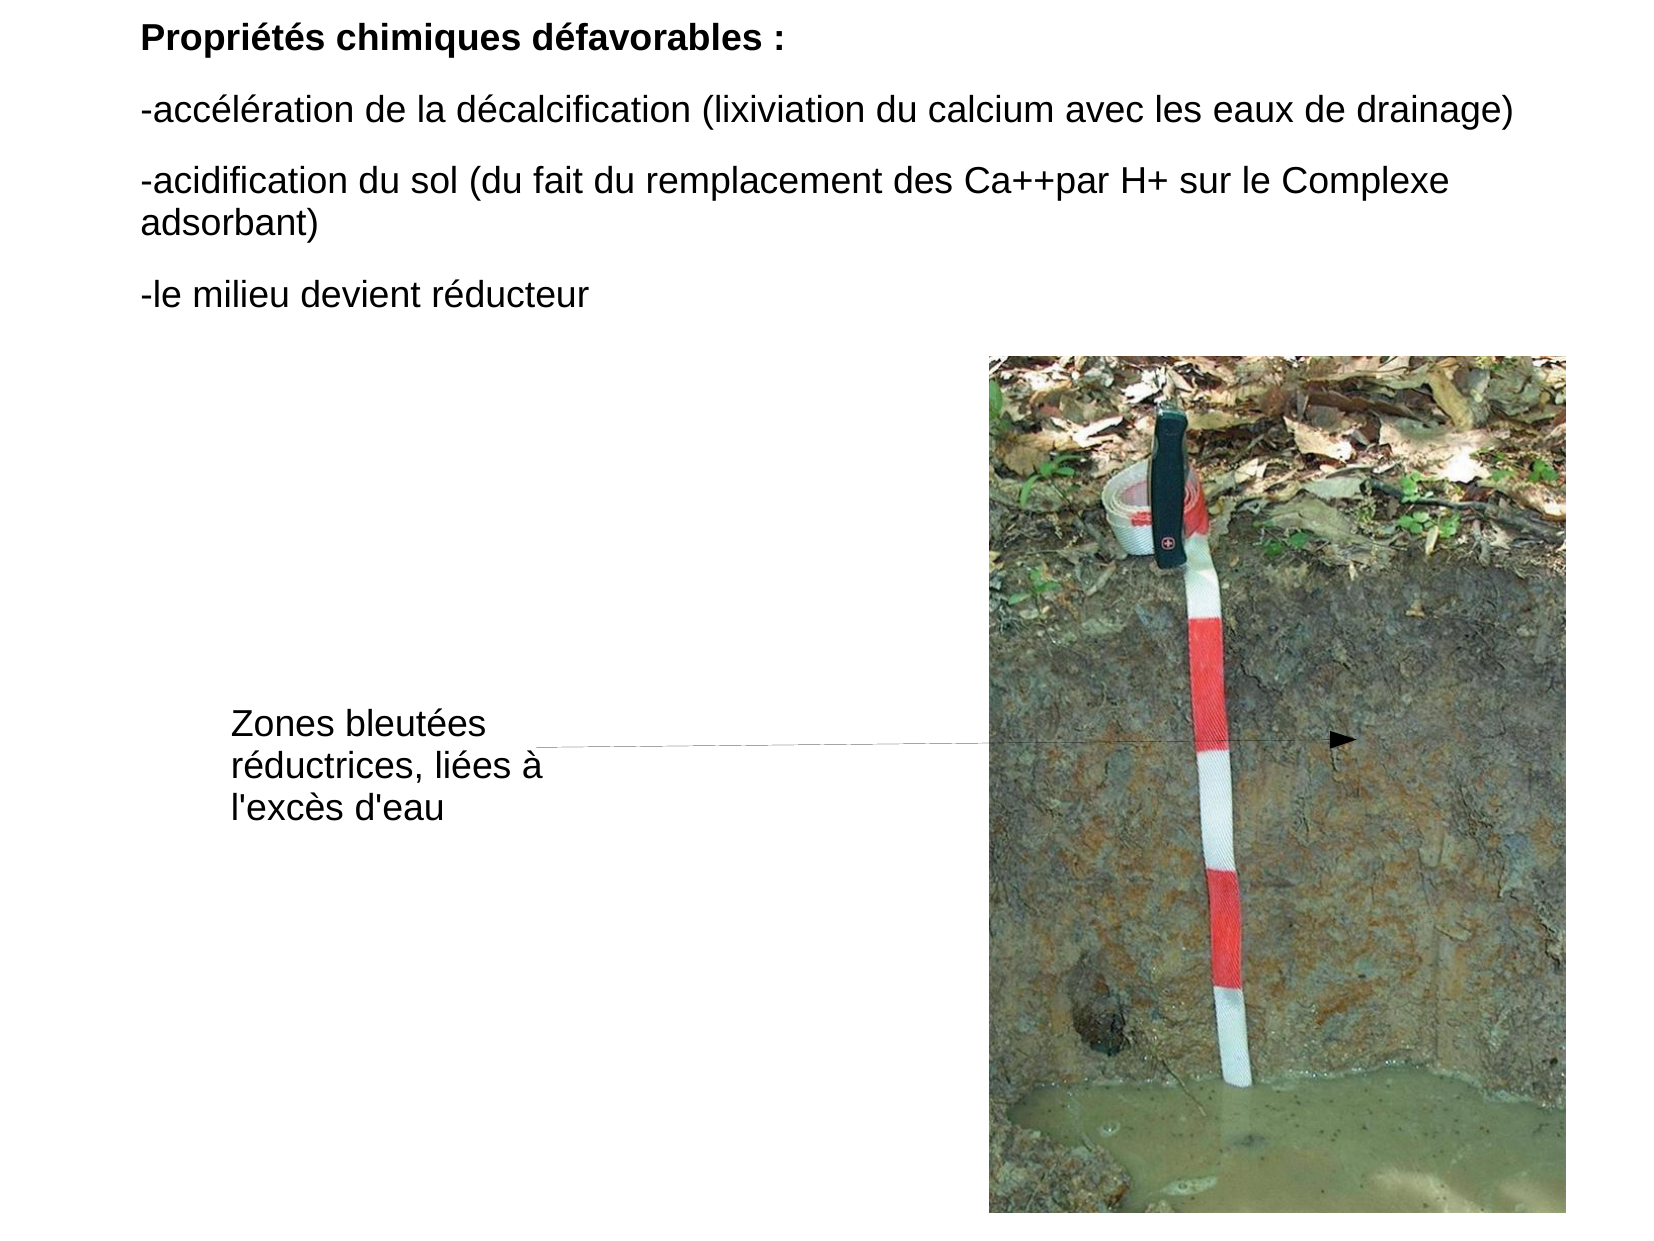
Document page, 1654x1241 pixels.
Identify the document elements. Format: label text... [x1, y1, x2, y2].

list Propriétés chimiques défavorables : -accélération de la décalcification (lixiviation du calcium avec les eaux de drainage) -acidification du sol (du fait du remplacement des Ca++par H+ sur le Complexe adsorbant) -le milieu devient réducteur [69, 16, 1525, 925]
text_box Zones bleutées réductrices, liées à l'excès d'eau [216, 695, 680, 837]
picture [989, 356, 1566, 1213]
